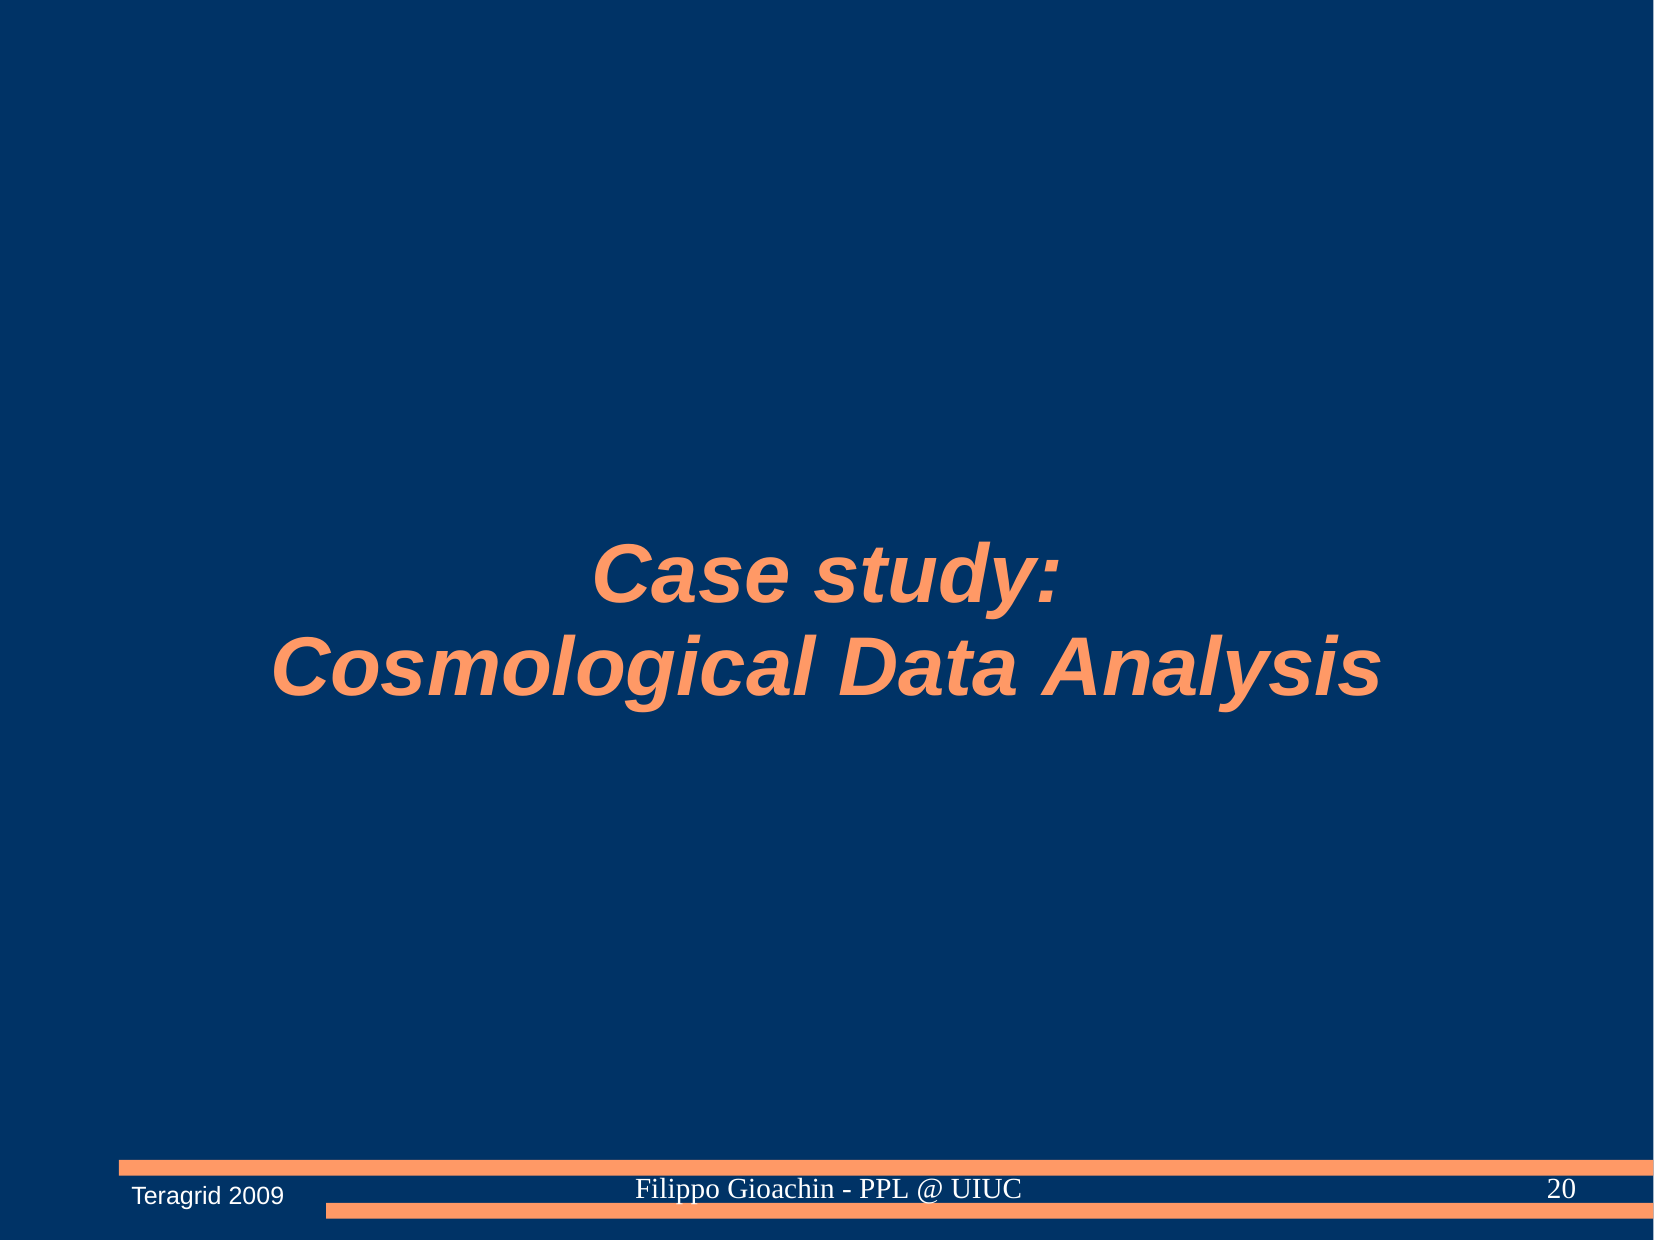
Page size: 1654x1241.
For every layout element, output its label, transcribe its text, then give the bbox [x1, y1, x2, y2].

title Case study: Cosmological Data Analysis [121, 516, 1534, 724]
